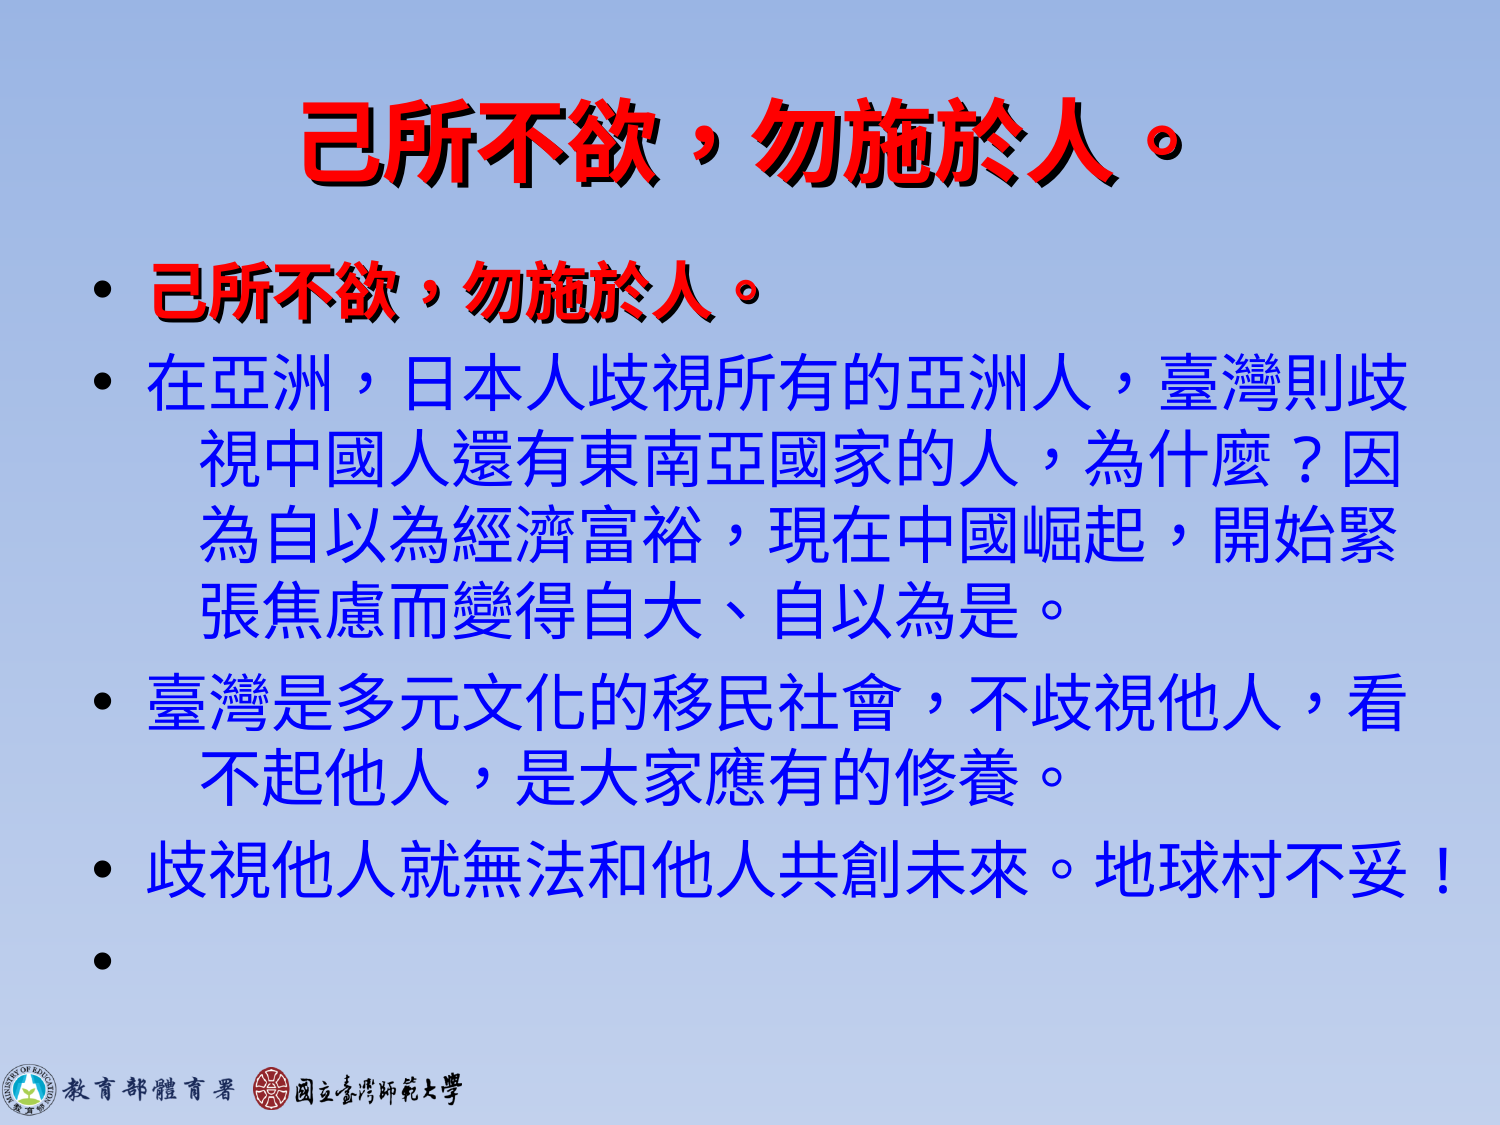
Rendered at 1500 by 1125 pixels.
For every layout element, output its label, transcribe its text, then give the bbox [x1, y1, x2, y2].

title 己所不欲，勿施於人。 [75, 45, 1426, 233]
list 己所不欲，勿施於人。 在亞洲，日本人歧視所有的亞洲人，臺灣則歧視中國人還有東南亞國家的人，為什麼?因為自以為經濟富裕，現在中國崛起，開始緊張焦慮而變得自大、自以為是。 臺灣是多元文化的移民社會，不歧視他人，看不起他人，是大家應有的修養。 歧視他人就無法和他人共創未來。地球村不妥! [76, 243, 1427, 986]
